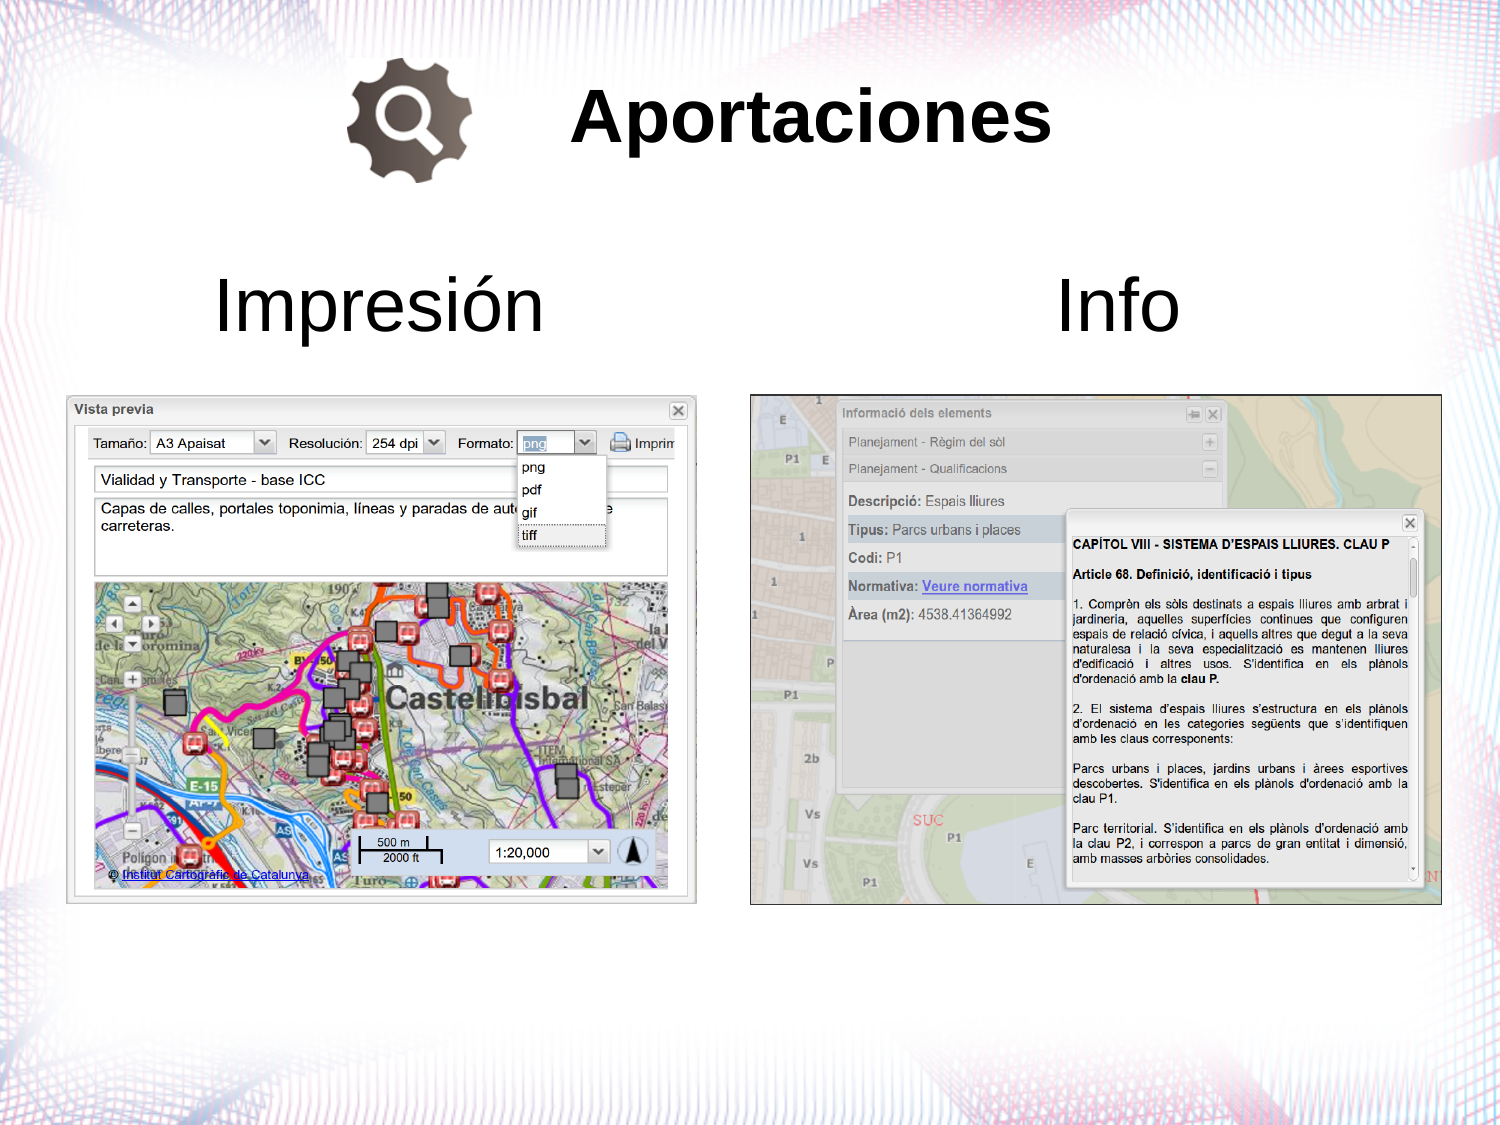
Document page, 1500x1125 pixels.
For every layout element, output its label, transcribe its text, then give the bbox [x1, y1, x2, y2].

picture [0, 0, 1500, 1125]
title Impresión [106, 236, 626, 367]
title Info [779, 236, 1432, 367]
title Aportaciones [189, 47, 1408, 178]
